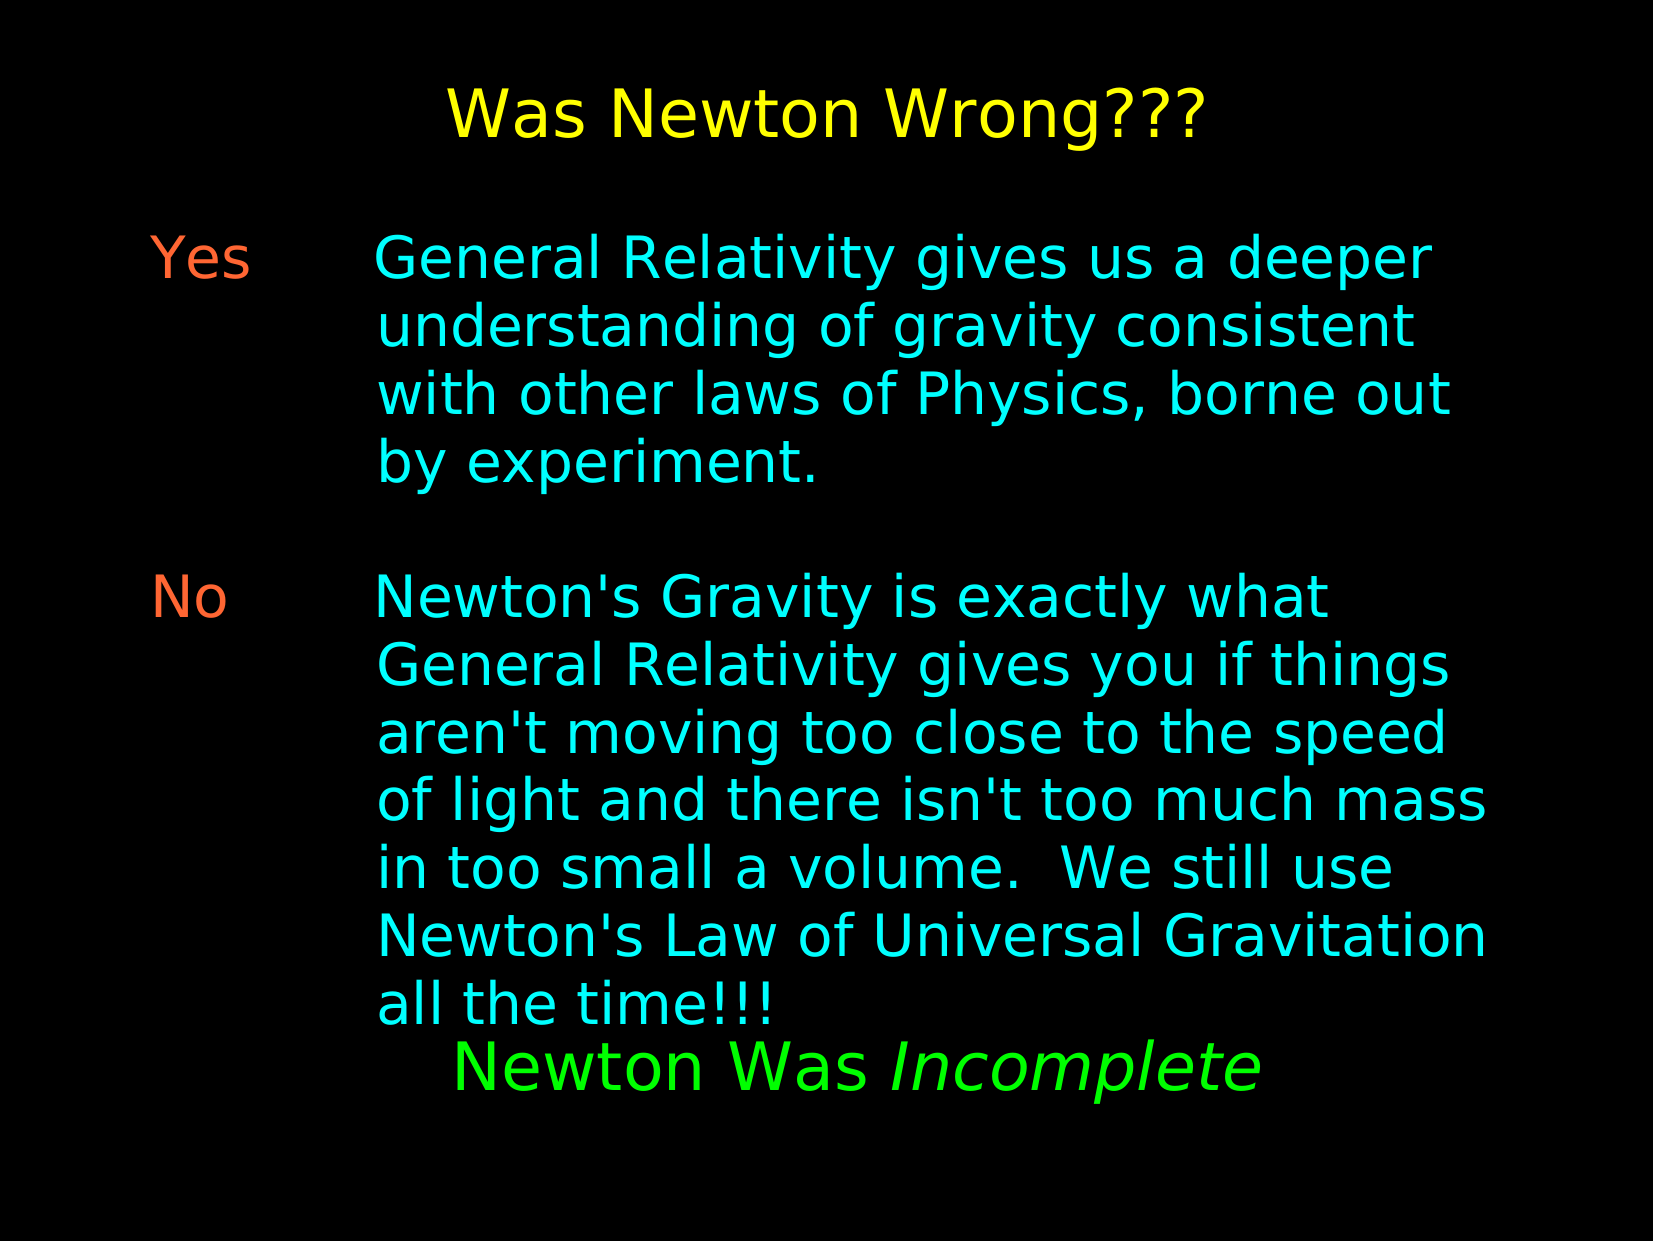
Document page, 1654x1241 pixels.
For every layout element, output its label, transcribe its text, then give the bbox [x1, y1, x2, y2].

text_box Newton Was Incomplete [451, 1028, 1202, 1107]
text_box Yes General Relativity gives us a deeper understanding of gravity consistent with other laws of Physics, borne out by experiment. No Newton's Gravity is exactly what General Relativity gives you if things aren't moving too close to the speed of light and there isn't too much mass in too small a volume. We still use Newton's Law of Universal Gravitation all the time!!! [150, 225, 1501, 971]
text_box Was Newton Wrong??? [445, 75, 1210, 153]
